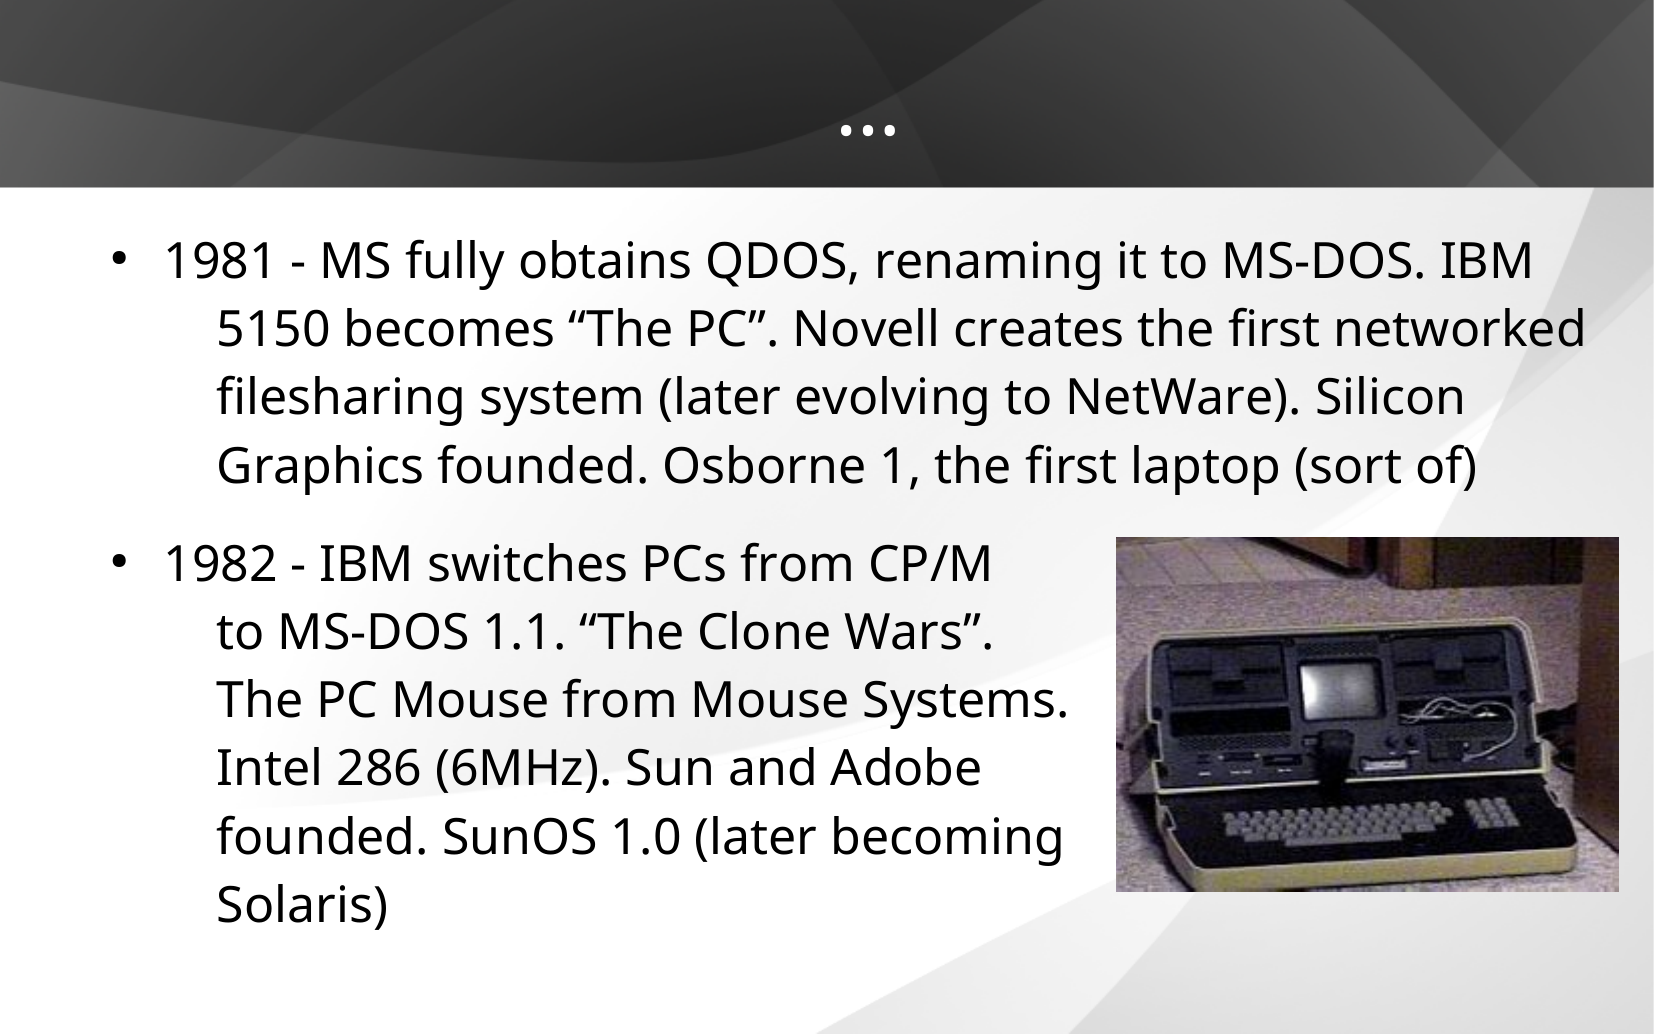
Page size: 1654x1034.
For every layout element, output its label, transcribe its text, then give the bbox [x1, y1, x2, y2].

title … [124, 0, 1613, 208]
picture [0, 0, 1654, 1034]
list 1981 - MS fully obtains QDOS, renaming it to MS-DOS. IBM 5150 becomes “The PC”. Novell creates the first networked filesharing system (later evolving to NetWare). Silicon Graphics founded. Osborne 1, the first laptop (sort of) 1982 - IBM switches PCs from CP/M to MS-DOS 1.1. “The Clone Wars”. The PC Mouse from Mouse Systems. Intel 286 (6MHz). Sun and Adobe founded. SunOS 1.0 (later becoming Solaris) [75, 225, 1613, 1013]
